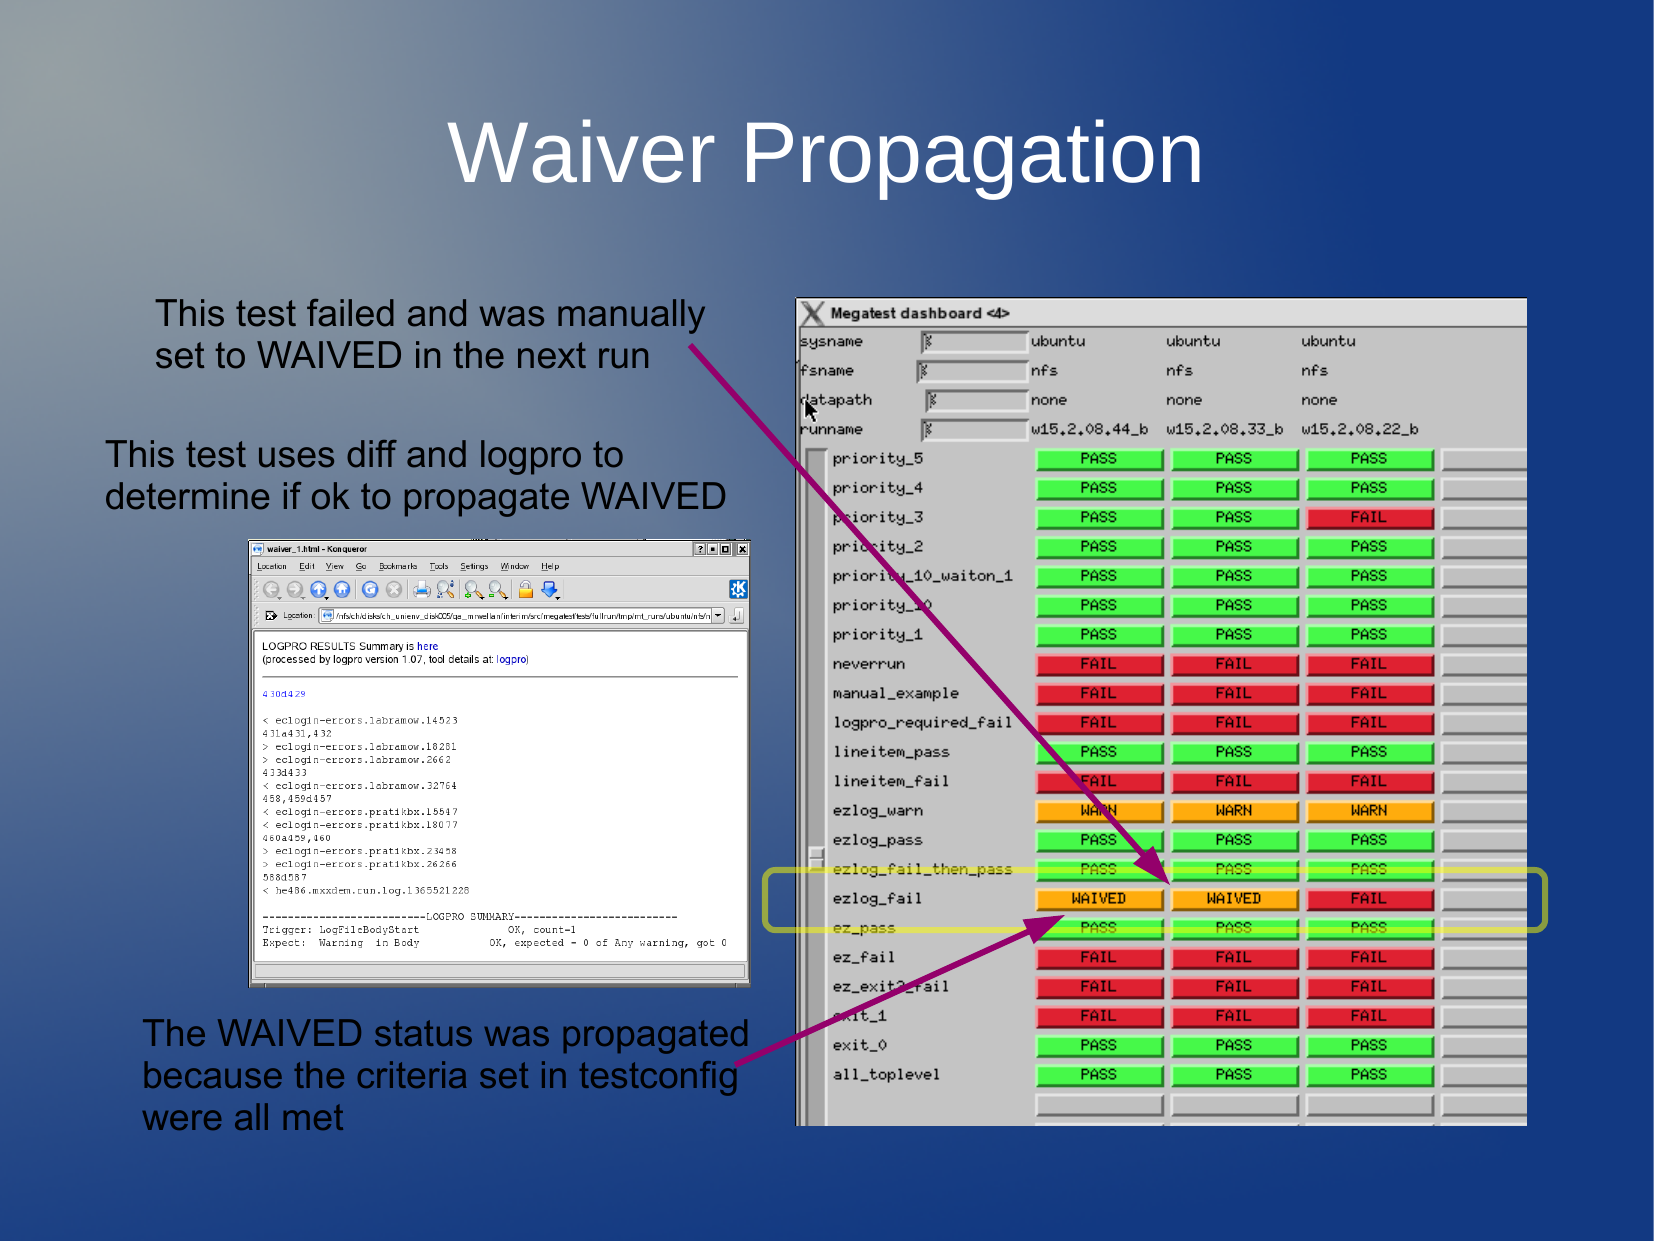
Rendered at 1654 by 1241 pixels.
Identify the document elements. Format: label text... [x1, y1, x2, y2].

text_box The WAIVED status was propagated because the criteria set in testconfig were all met [127, 1005, 767, 1146]
picture [0, 0, 1654, 1241]
text_box This test uses diff and logpro to determine if ok to propagate WAIVED [90, 426, 841, 526]
text_box This test failed and was manually set to WAIVED in the next run [140, 285, 722, 384]
title Waiver Propagation [82, 49, 1571, 257]
